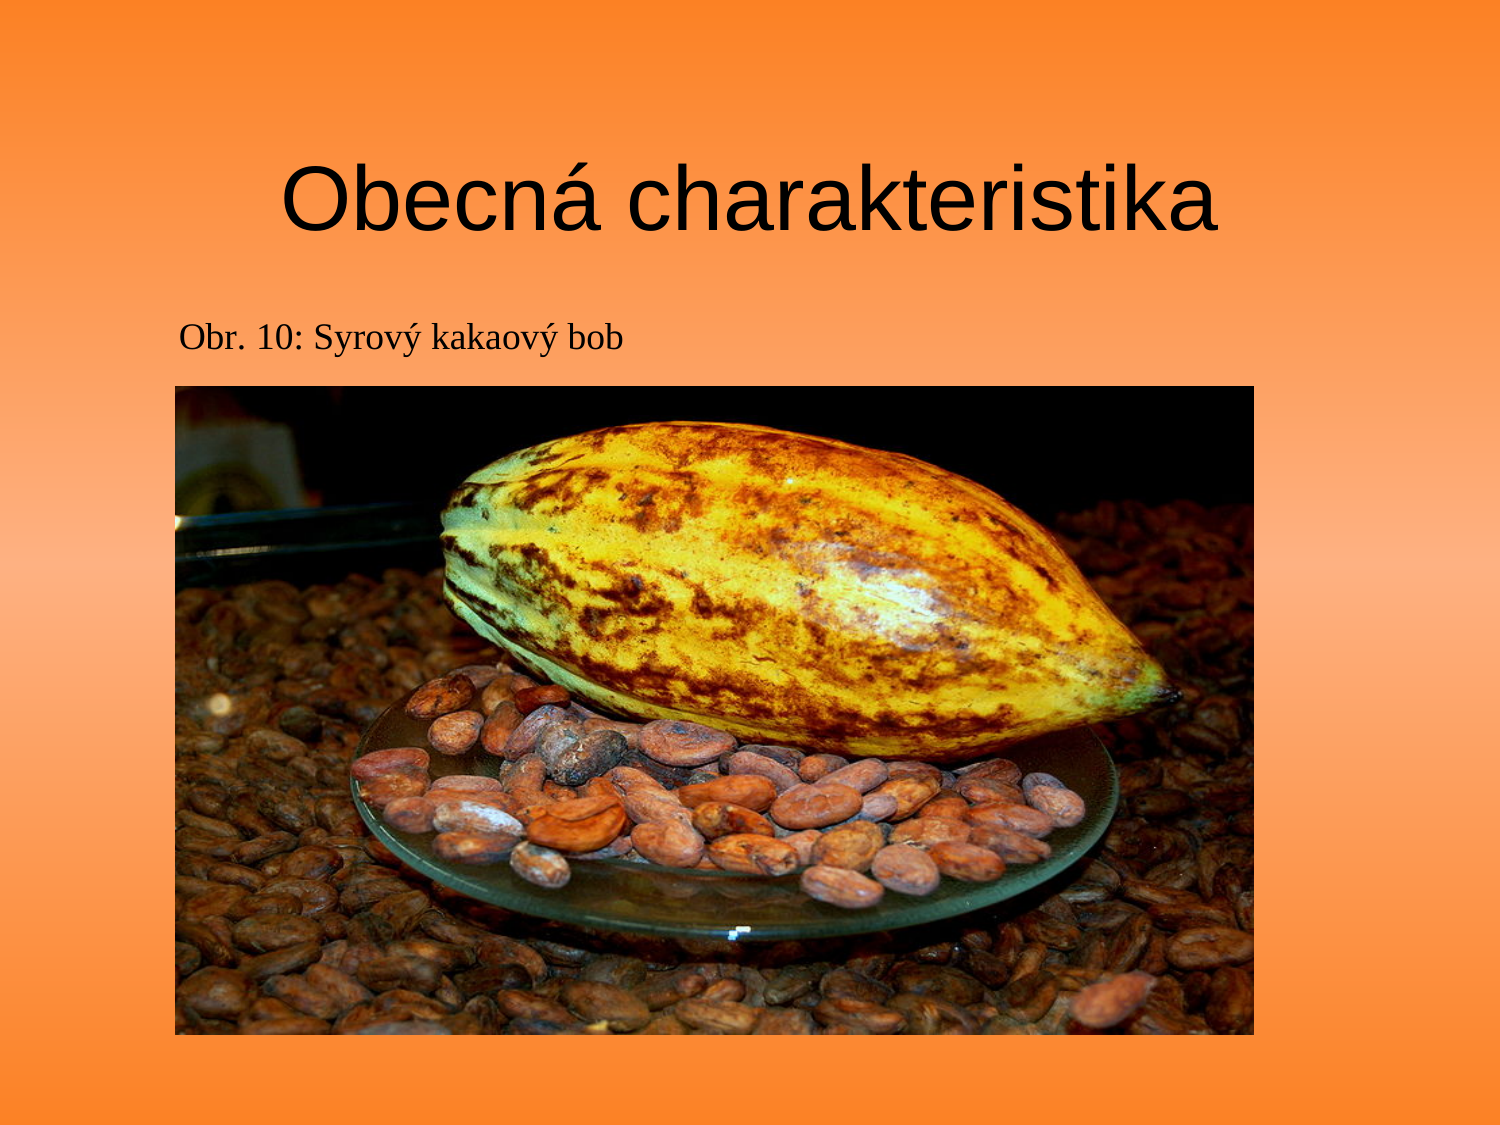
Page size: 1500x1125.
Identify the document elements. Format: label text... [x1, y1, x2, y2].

title Obecná charakteristika [112, 99, 1388, 288]
text_box [175, 386, 1254, 1035]
text_box Obr. 10: Syrový kakaový bob [163, 304, 727, 366]
